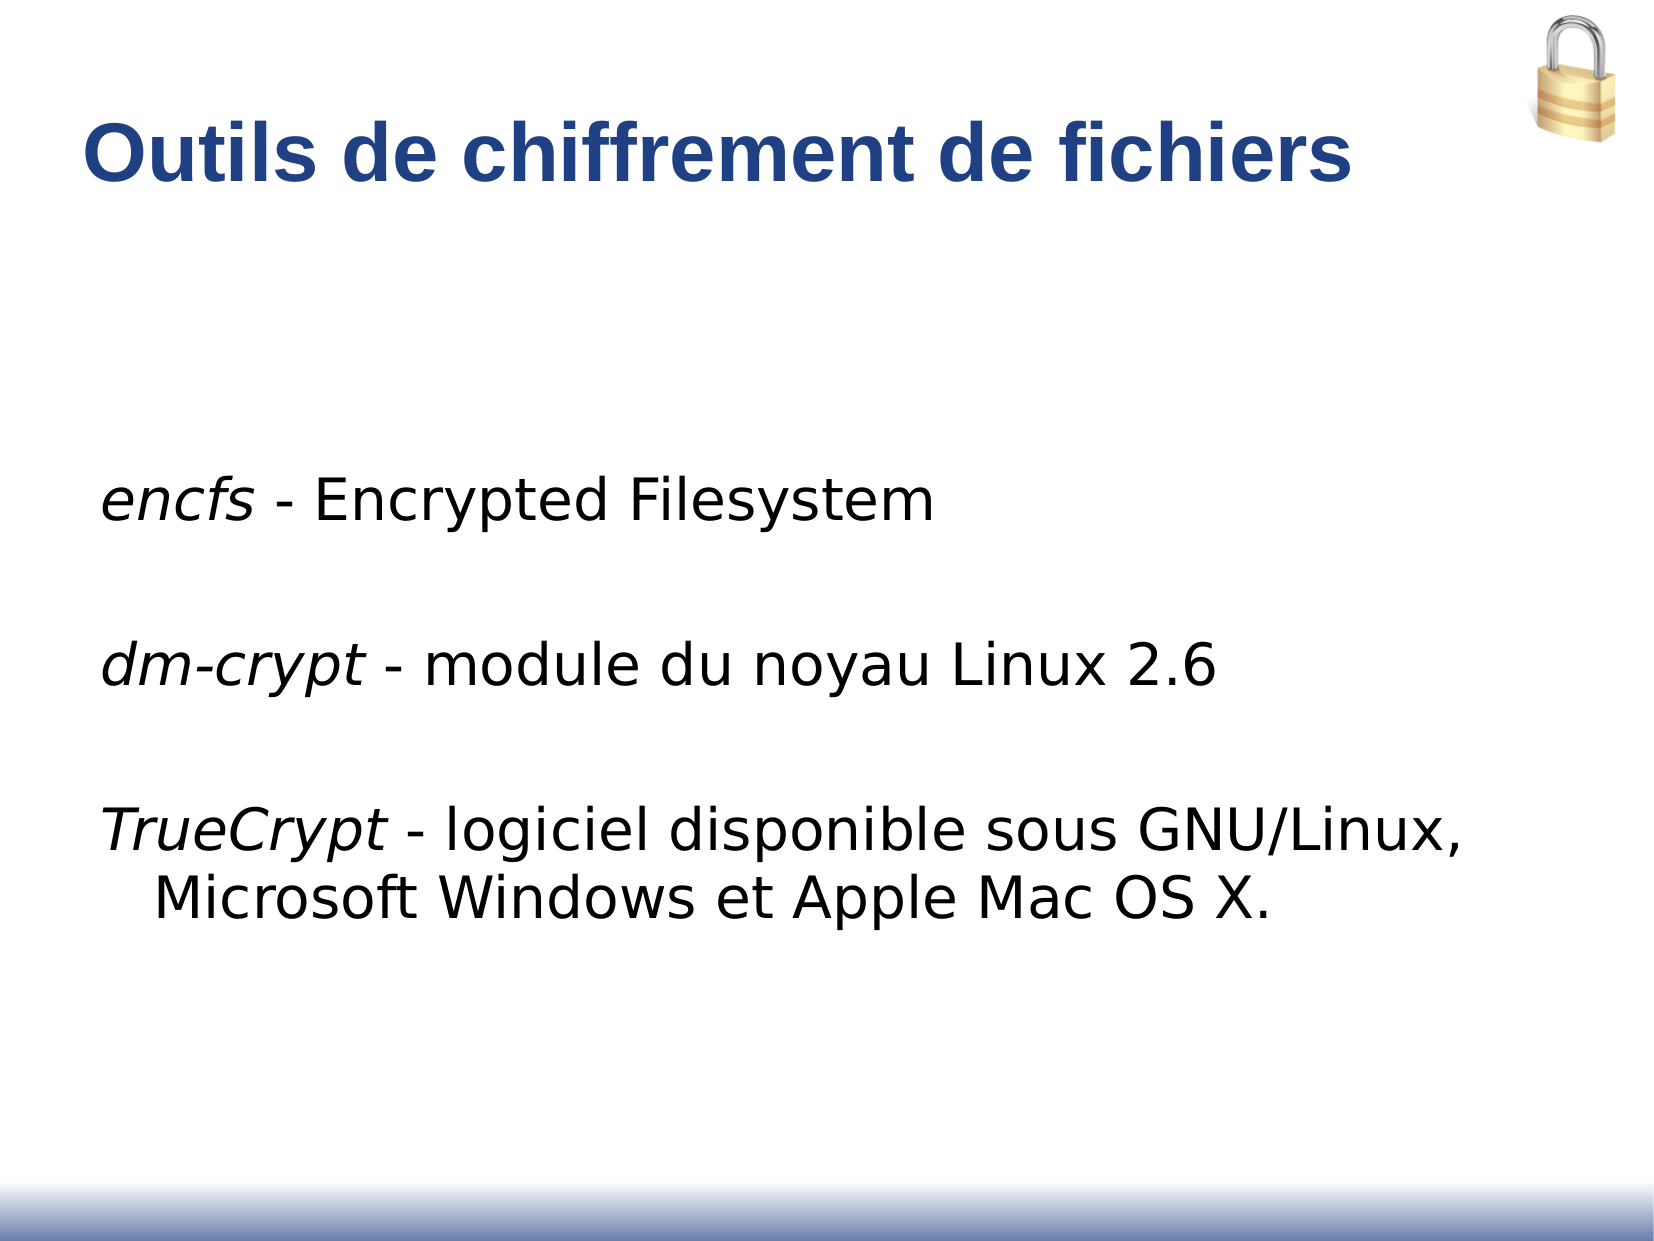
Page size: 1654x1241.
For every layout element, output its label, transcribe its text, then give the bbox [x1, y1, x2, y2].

list encfs - Encrypted Filesystem dm-crypt - module du noyau Linux 2.6 TrueCrypt - logiciel disponible sous GNU/Linux, Microsoft Windows et Apple Mac OS X. [82, 290, 1571, 1094]
picture [1505, 11, 1642, 148]
title Outils de chiffrement de fichiers [82, 56, 1571, 250]
